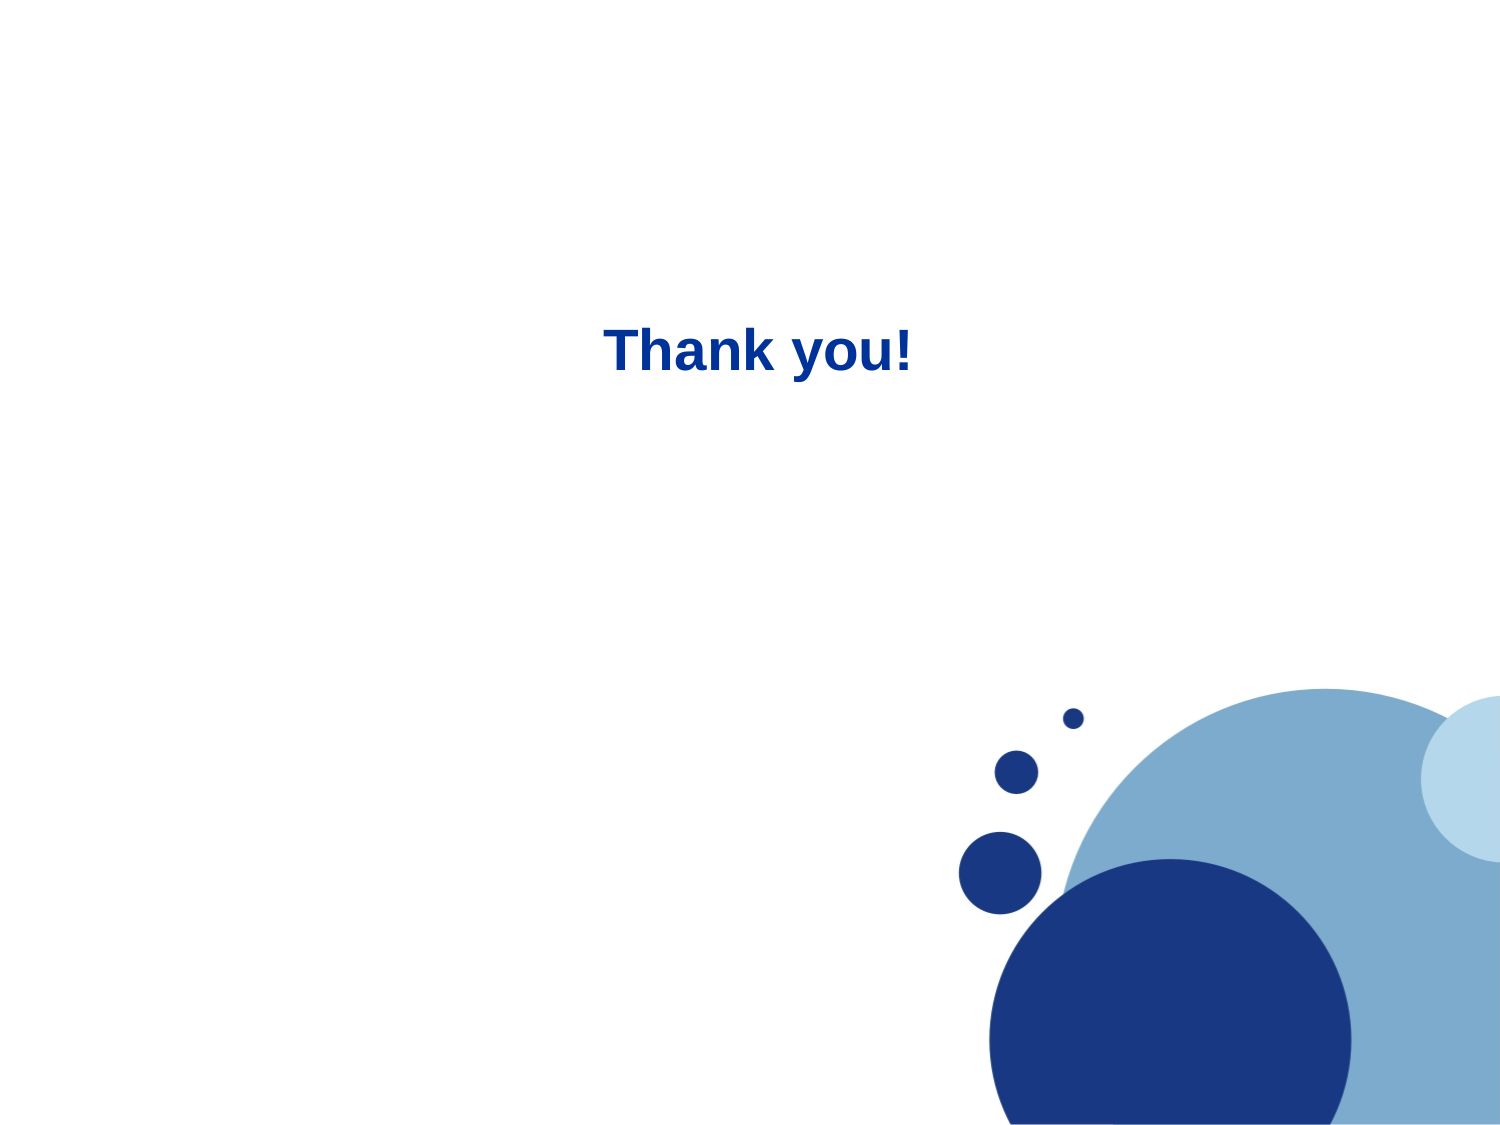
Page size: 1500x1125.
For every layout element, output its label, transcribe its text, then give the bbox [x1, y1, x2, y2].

title Thank you! [159, 179, 1359, 617]
picture [888, 646, 1500, 1125]
